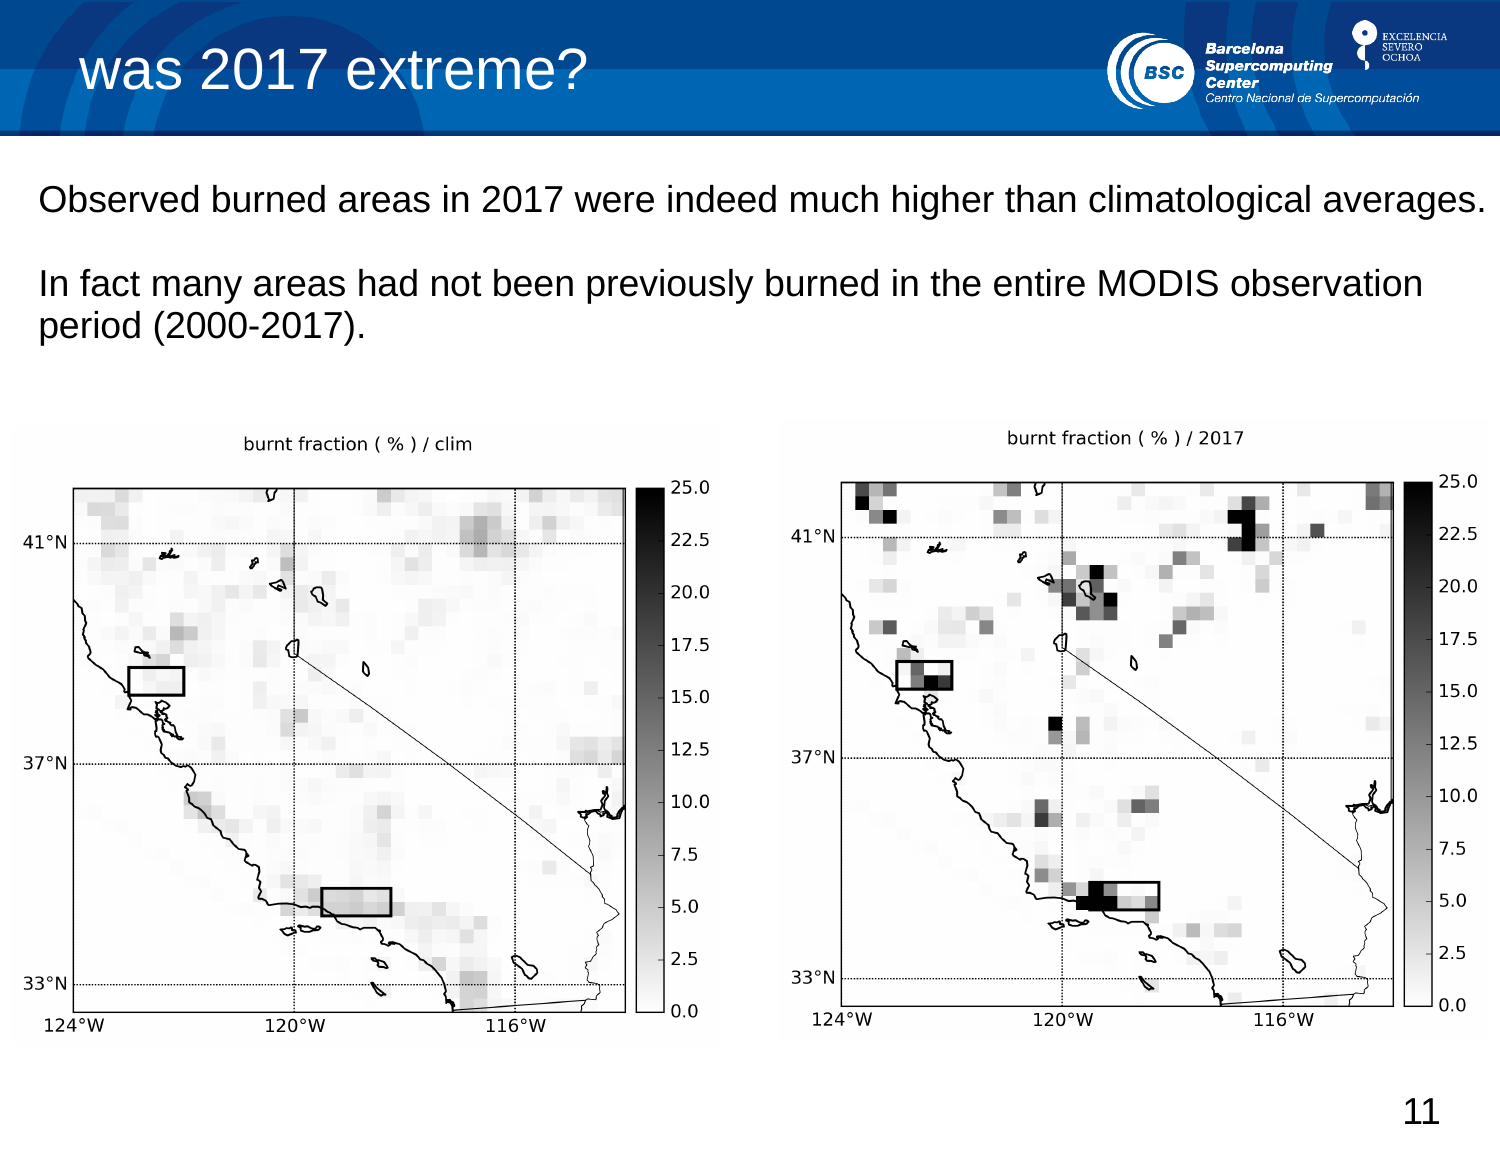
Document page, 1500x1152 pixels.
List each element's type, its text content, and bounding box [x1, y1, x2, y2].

picture [779, 419, 1489, 1040]
text_box Observed burned areas in 2017 were indeed much higher than climatological averages. In fact many areas had not been previously burned in the entire MODIS observation period (2000-2017). [23, 171, 1500, 355]
picture [11, 425, 721, 1046]
title was 2017 extreme? [65, 23, 1081, 139]
picture [0, 0, 1500, 136]
